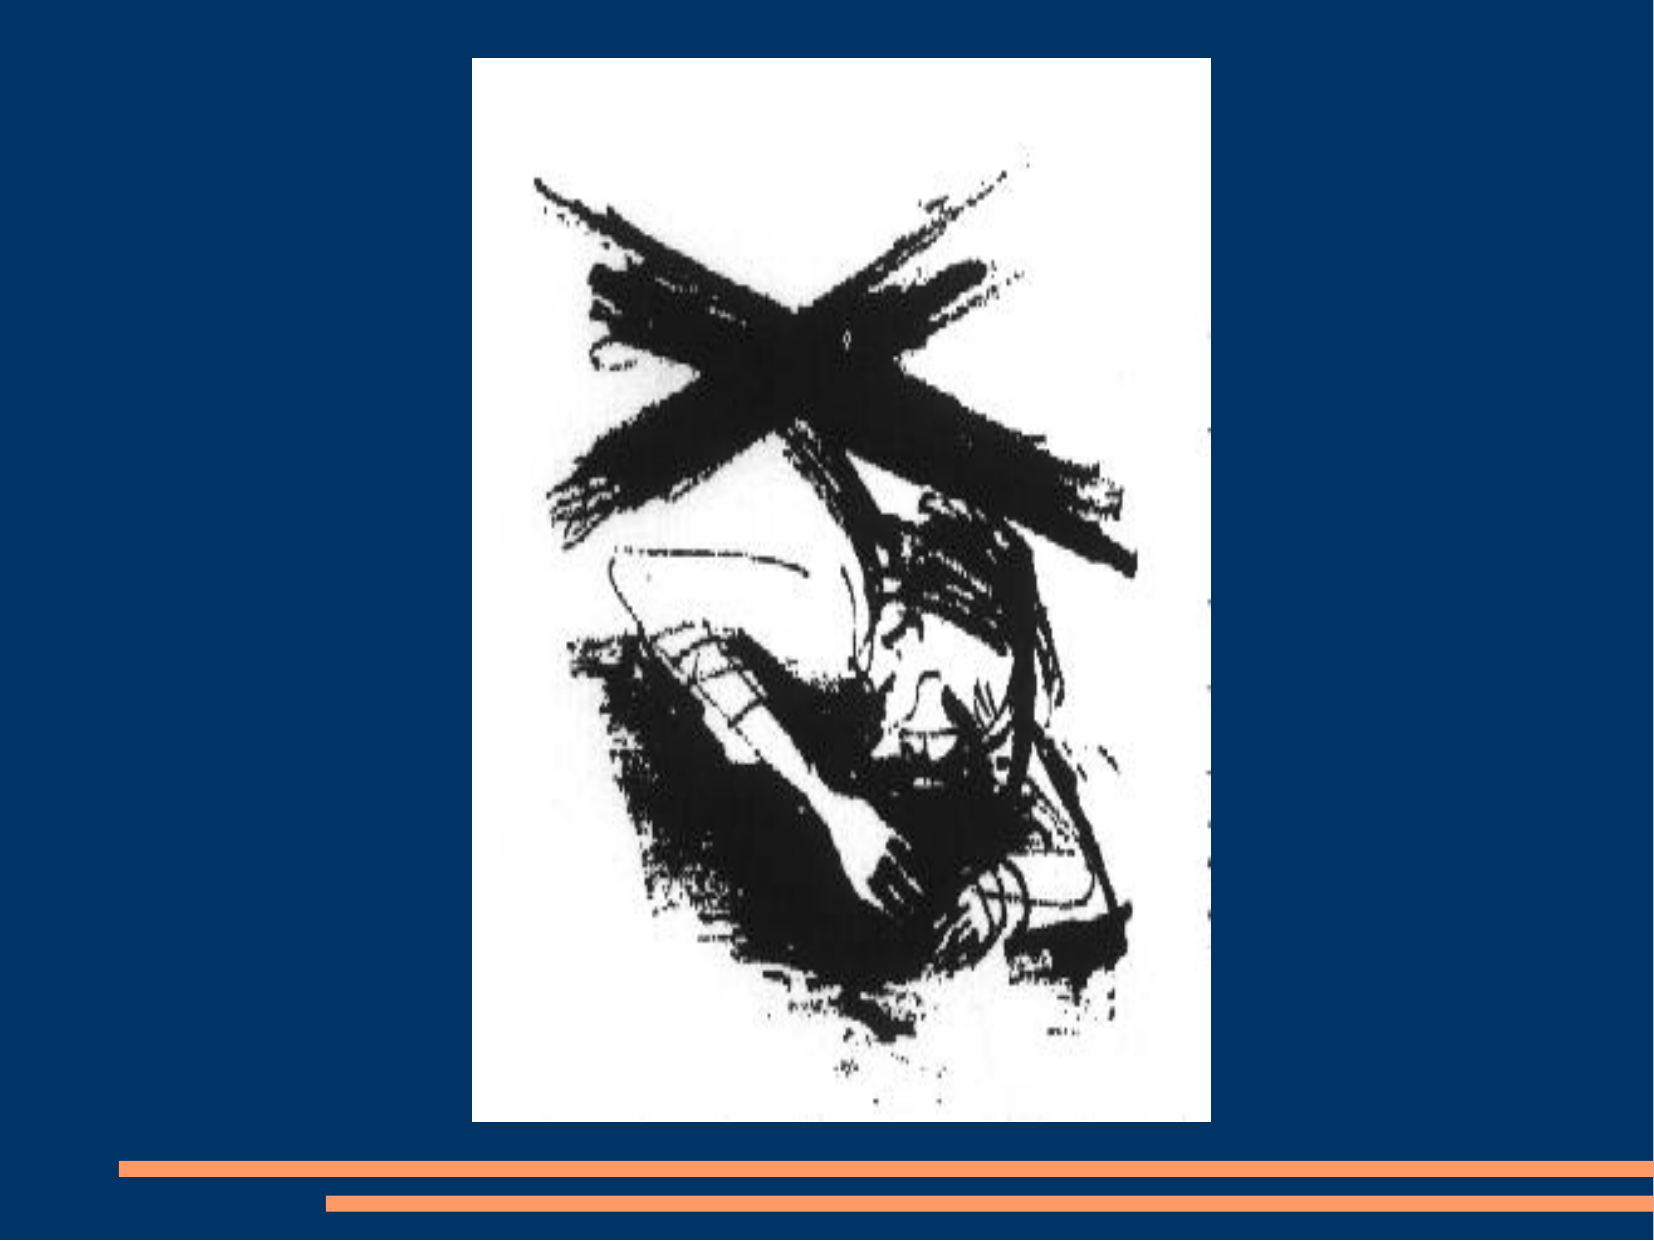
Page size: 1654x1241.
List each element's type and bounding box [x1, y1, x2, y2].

picture [472, 58, 1211, 1123]
